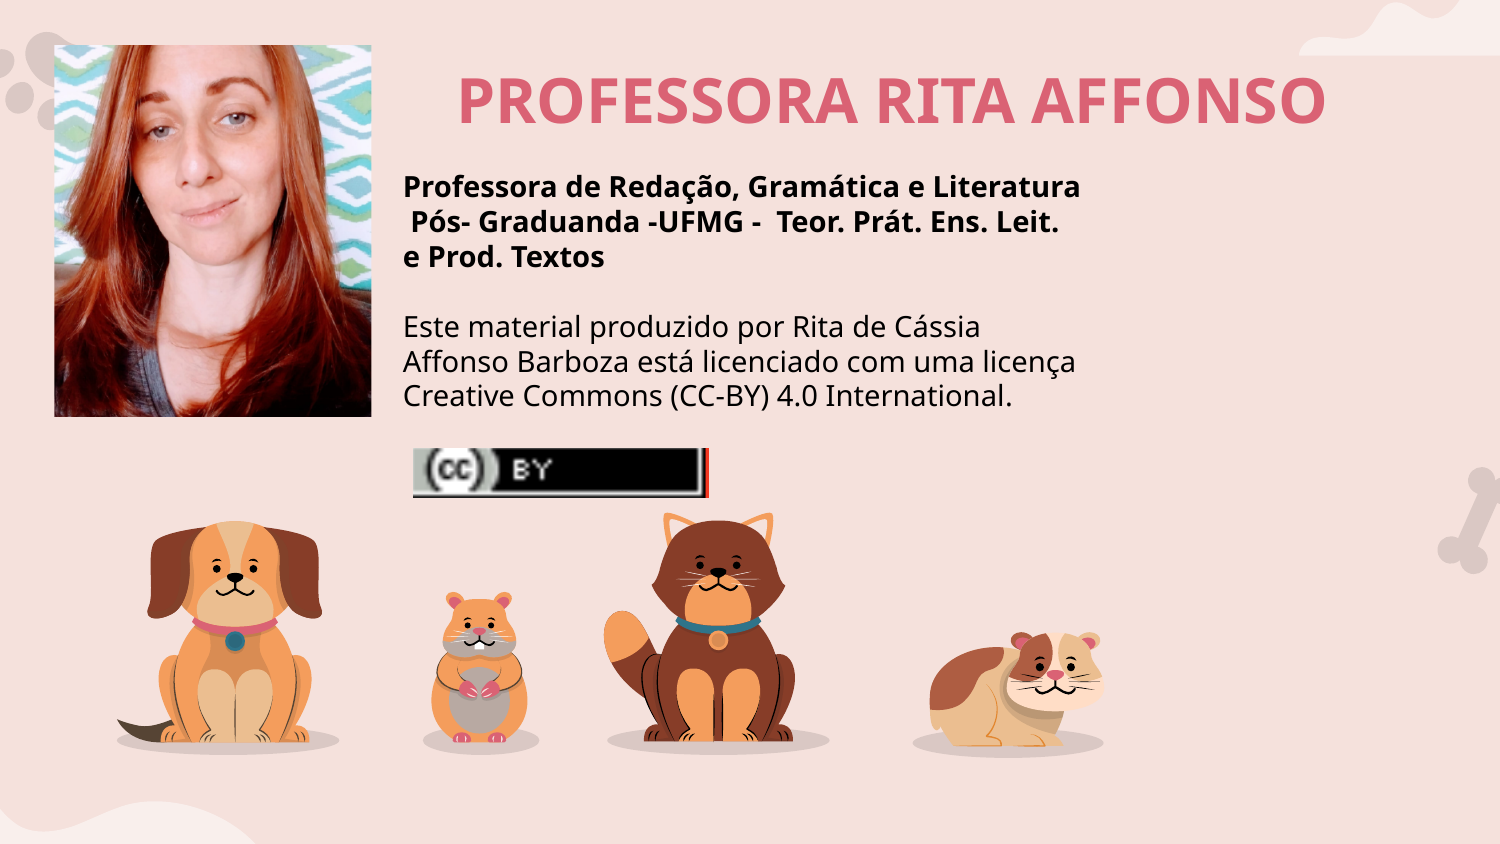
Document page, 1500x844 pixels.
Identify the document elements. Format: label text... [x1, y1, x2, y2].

title PROFESSORA RITA AFFONSO [363, 51, 1422, 146]
text_box [603, 512, 830, 755]
picture [413, 448, 709, 498]
list Professora de Redação, Gramática e Literatura Pós- Graduanda -UFMG - Teor. Prát. Ens. Leit. e Prod. Textos Este material produzido por Rita de Cássia Affonso Barboza está licenciado com uma licença Creative Commons (CC-BY) 4.0 International. [387, 212, 1099, 408]
text_box [422, 591, 540, 755]
text_box [912, 632, 1105, 758]
picture [54, 45, 372, 417]
text_box [116, 521, 340, 755]
